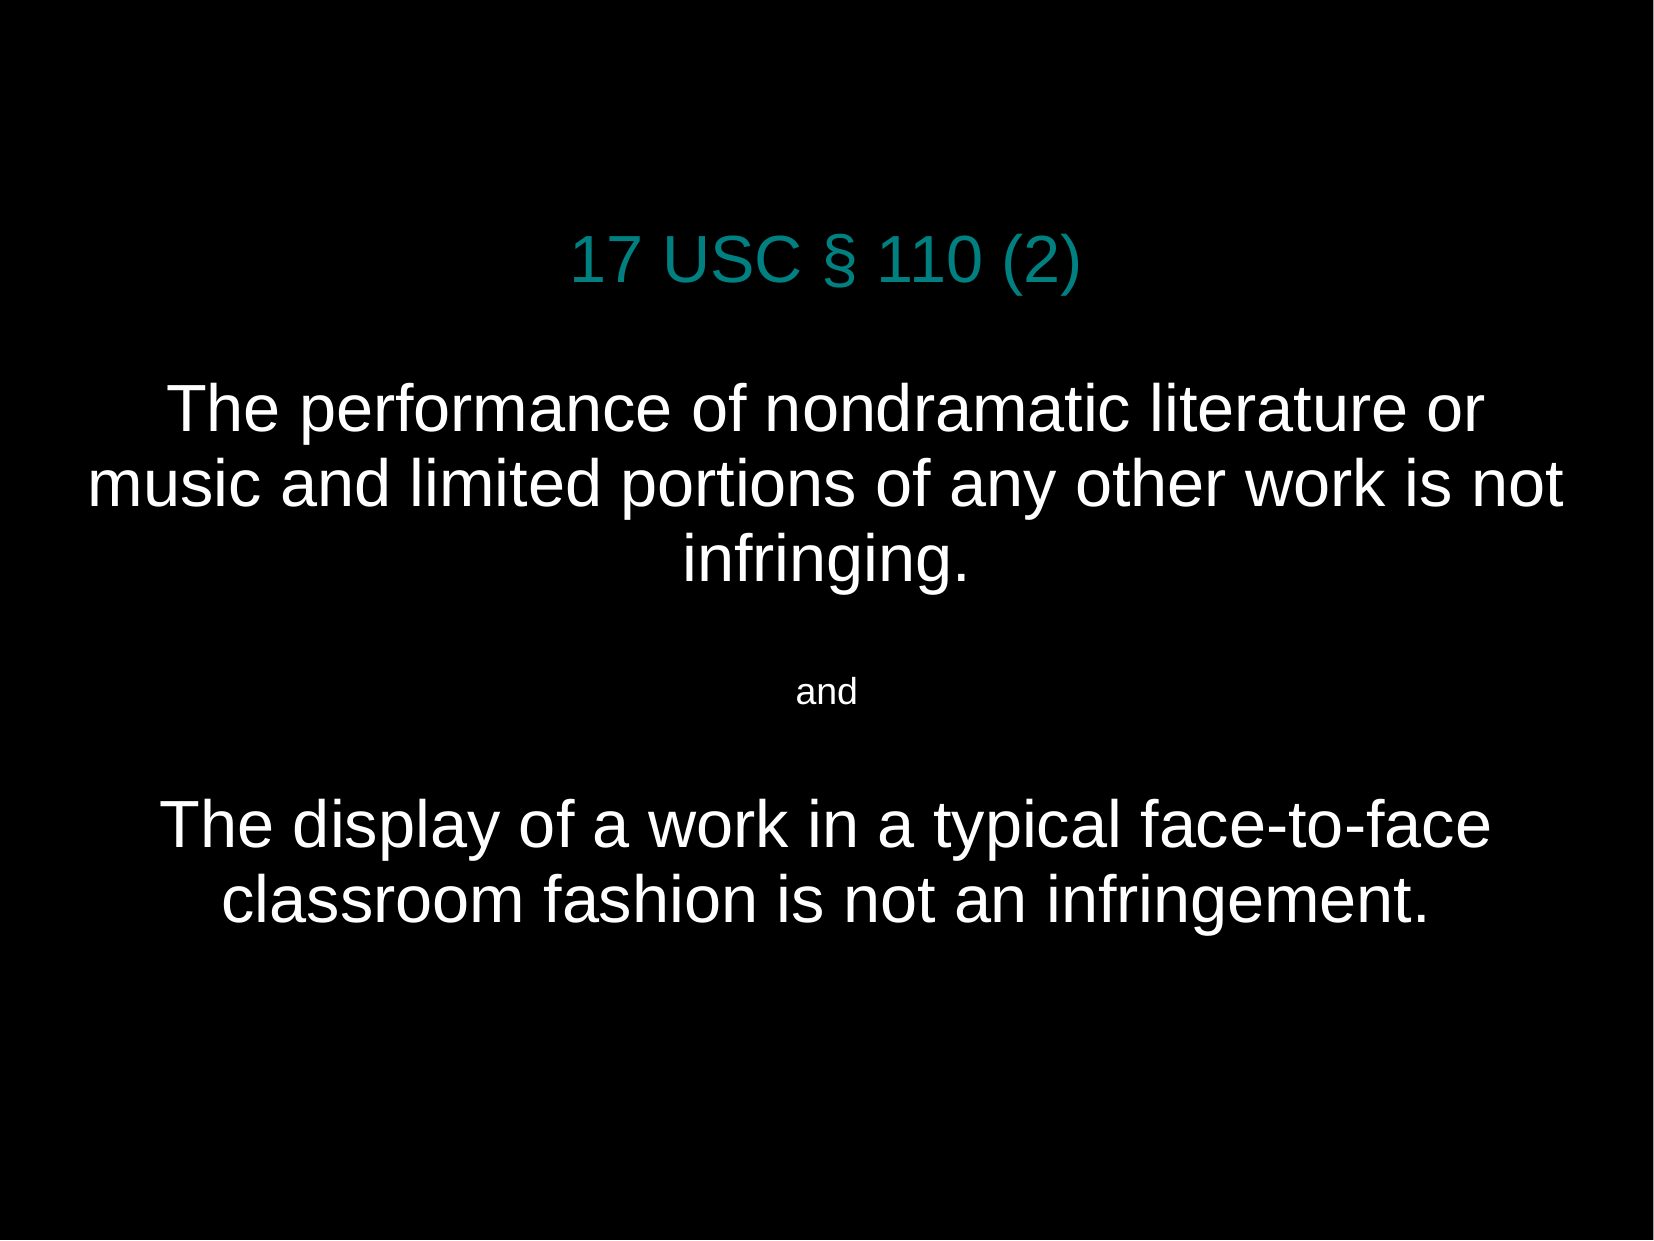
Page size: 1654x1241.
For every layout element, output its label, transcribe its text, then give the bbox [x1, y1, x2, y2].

subtitle 17 USC § 110 (2) The performance of nondramatic literature or music and limited portions of any other work is not infringing. and The display of a work in a typical face-to-face classroom fashion is not an infringement. [82, 56, 1571, 1102]
